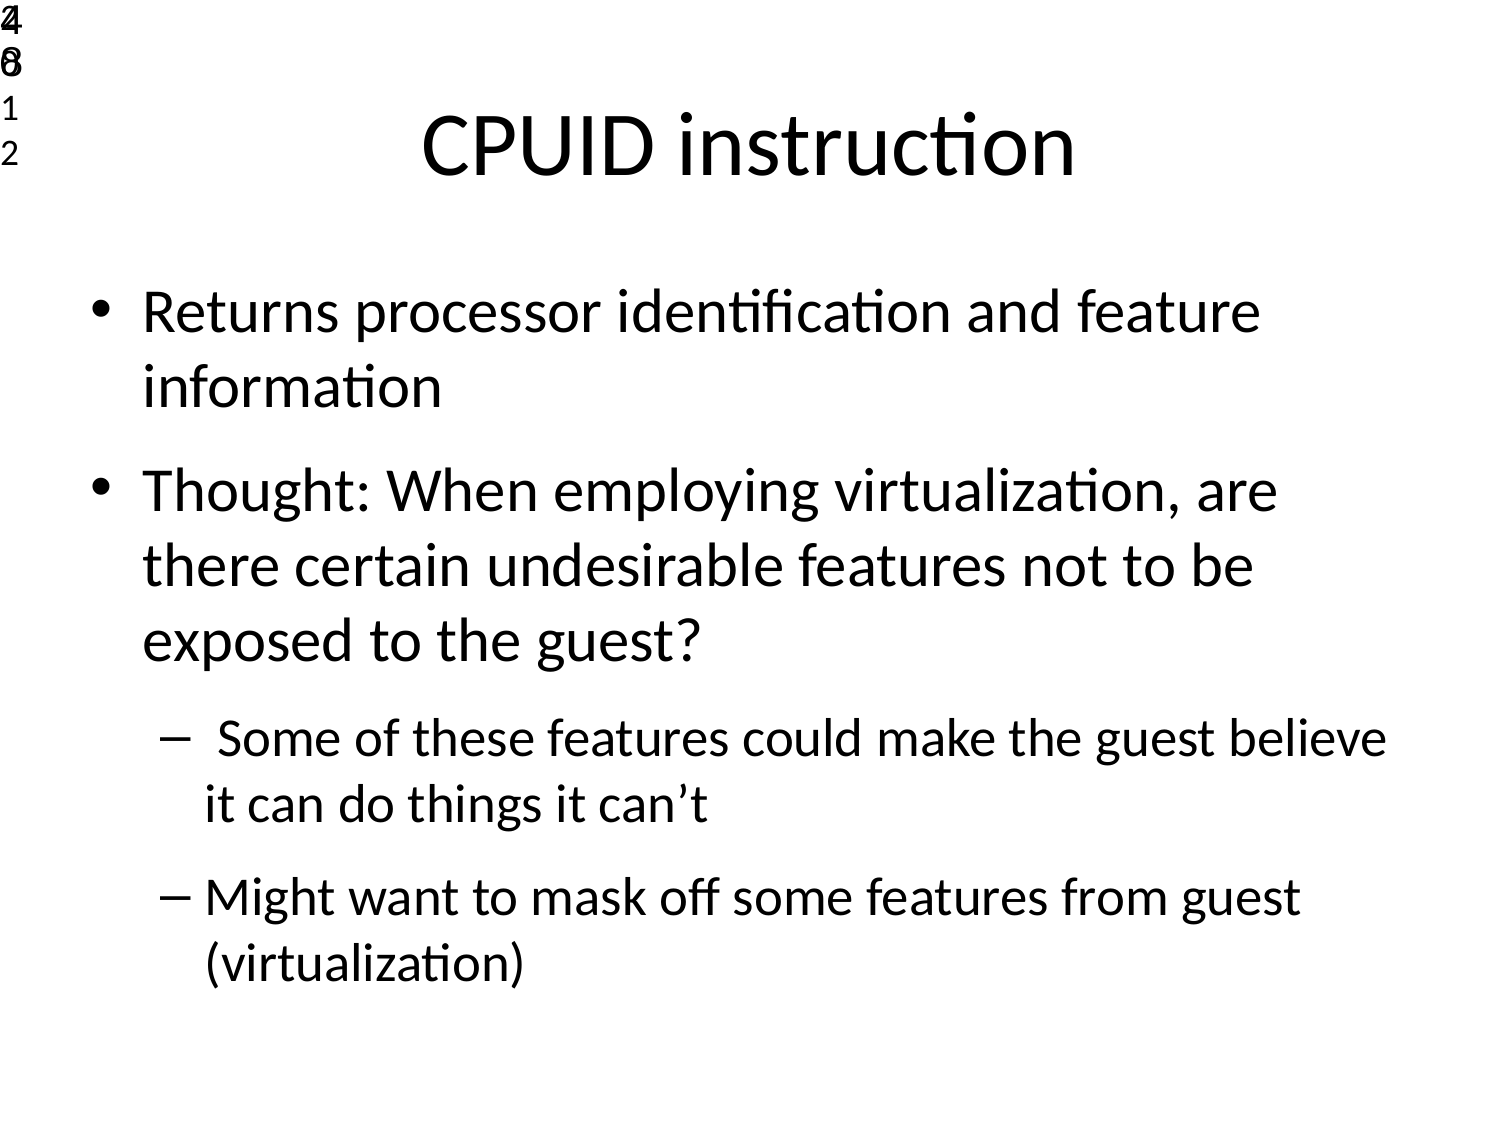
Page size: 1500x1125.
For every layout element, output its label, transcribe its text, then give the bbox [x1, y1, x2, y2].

title CPUID instruction [75, 45, 1425, 233]
list Returns processor identification and feature information Thought: When employing virtualization, are there certain undesirable features not to be exposed to the guest? Some of these features could make the guest believe it can do things it can’t Might want to mask off some features from guest (virtualization) [75, 262, 1425, 1005]
